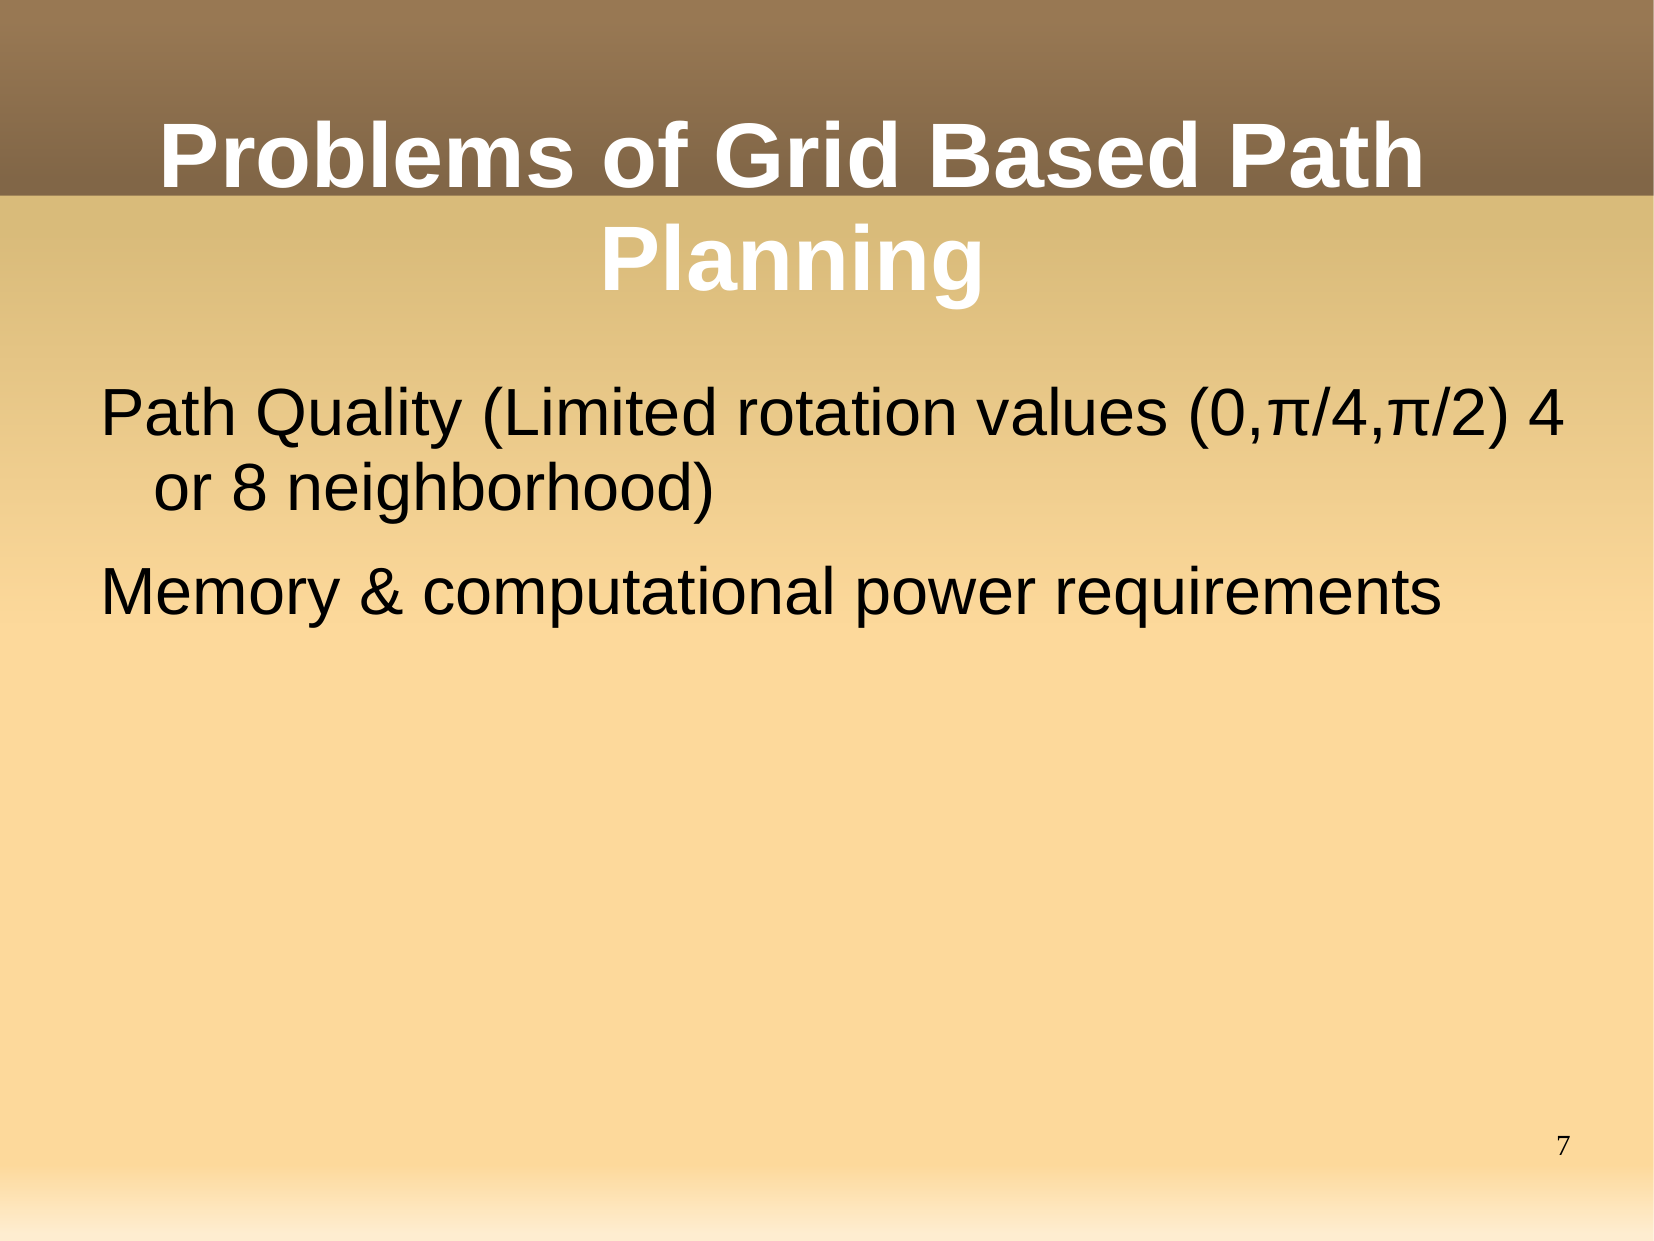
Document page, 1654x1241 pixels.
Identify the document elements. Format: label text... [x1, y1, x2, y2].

picture [0, 0, 1654, 1241]
title Problems of Grid Based Path Planning [49, 104, 1538, 413]
list Path Quality (Limited rotation values (0,π/4,π/2) 4 or 8 neighborhood) Memory & computational power requirements [82, 375, 1571, 1094]
